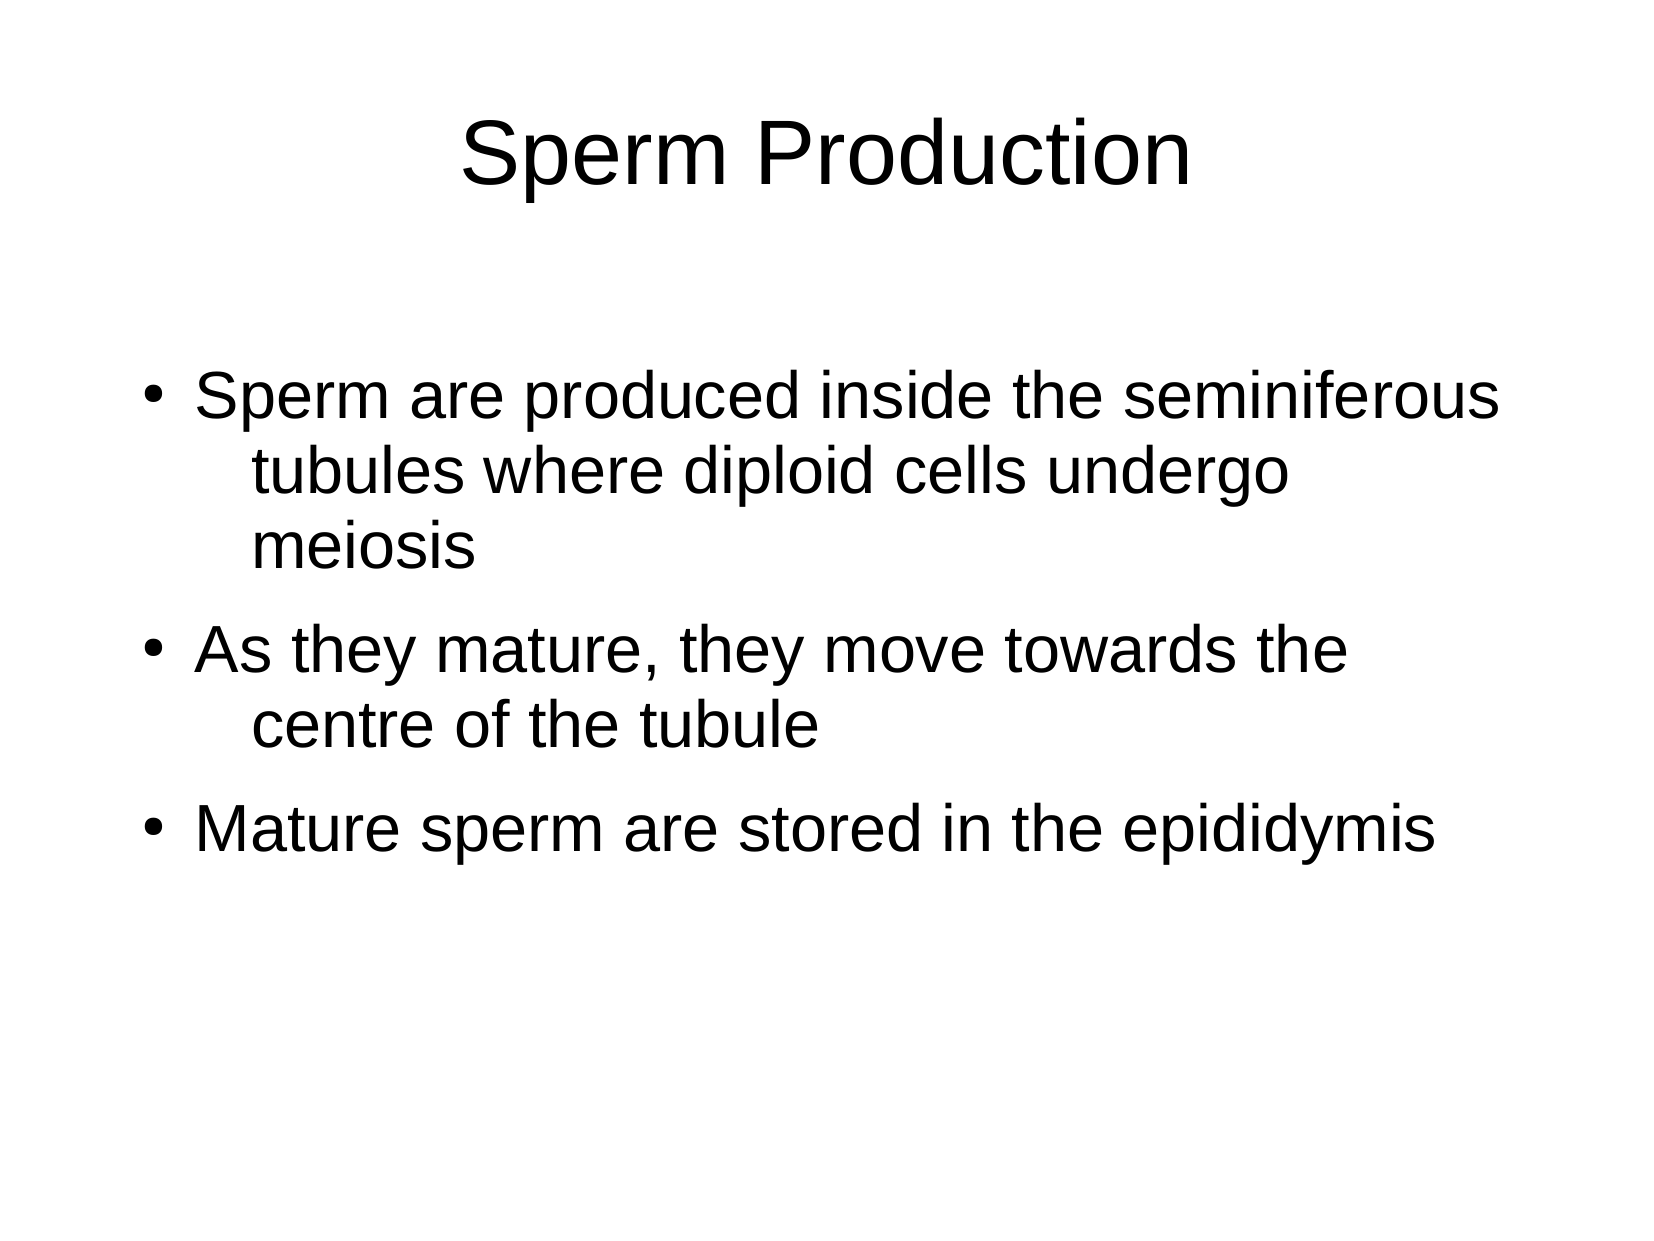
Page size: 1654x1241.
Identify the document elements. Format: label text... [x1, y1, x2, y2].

title Sperm Production [82, 49, 1571, 257]
list Sperm are produced inside the seminiferous tubules where diploid cells undergo meiosis As they mature, they move towards the centre of the tubule Mature sperm are stored in the epididymis [124, 358, 1530, 1088]
